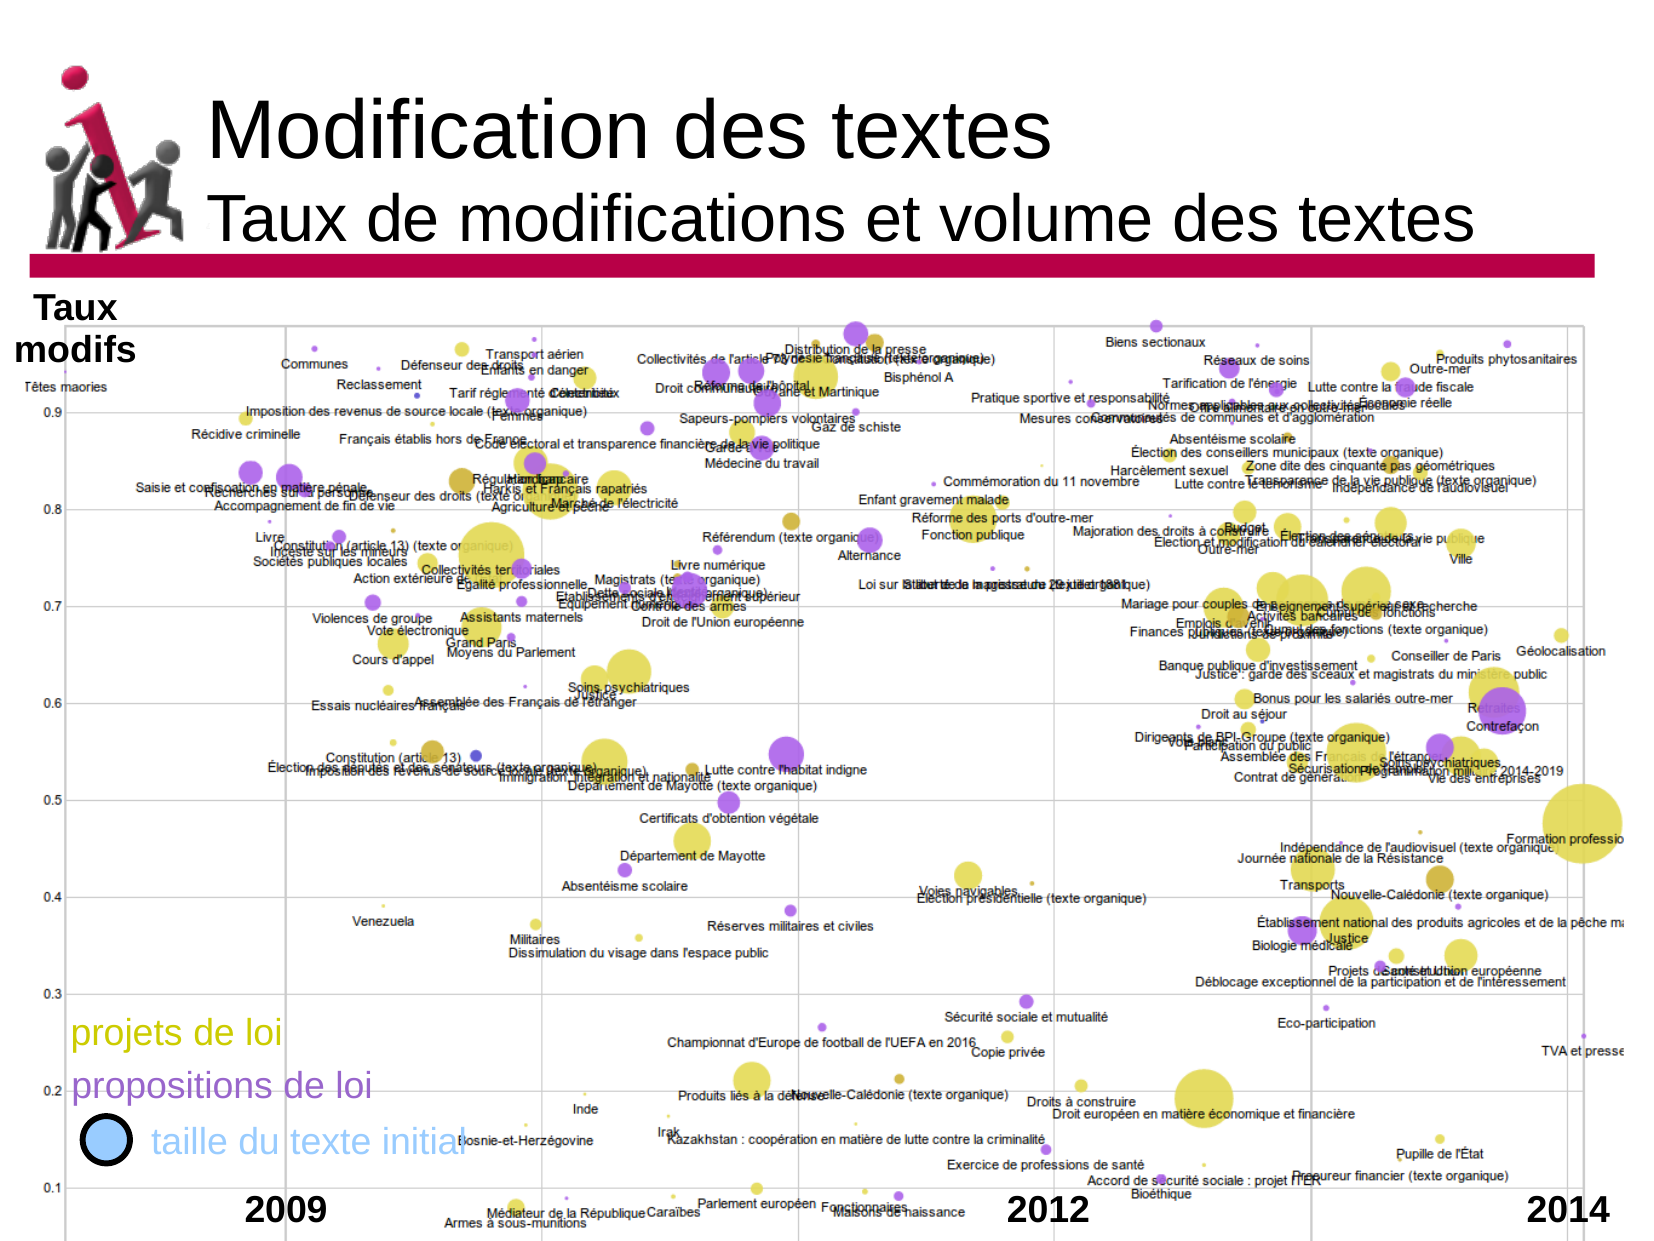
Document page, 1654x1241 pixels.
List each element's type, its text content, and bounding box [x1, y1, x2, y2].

picture [17, 279, 1636, 1241]
text_box 2009 [229, 1181, 343, 1238]
text_box taille du texte initial [136, 1113, 482, 1171]
text_box projets de loi [55, 1003, 298, 1061]
text_box 2014 [1511, 1181, 1625, 1238]
text_box [82, 1116, 130, 1164]
text_box 2012 [992, 1181, 1105, 1238]
text_box propositions de loi [56, 1057, 482, 1114]
text_box Taux modifs [0, 279, 152, 379]
title Modification des textes Taux de modifications et volume des textes [206, 61, 1654, 269]
